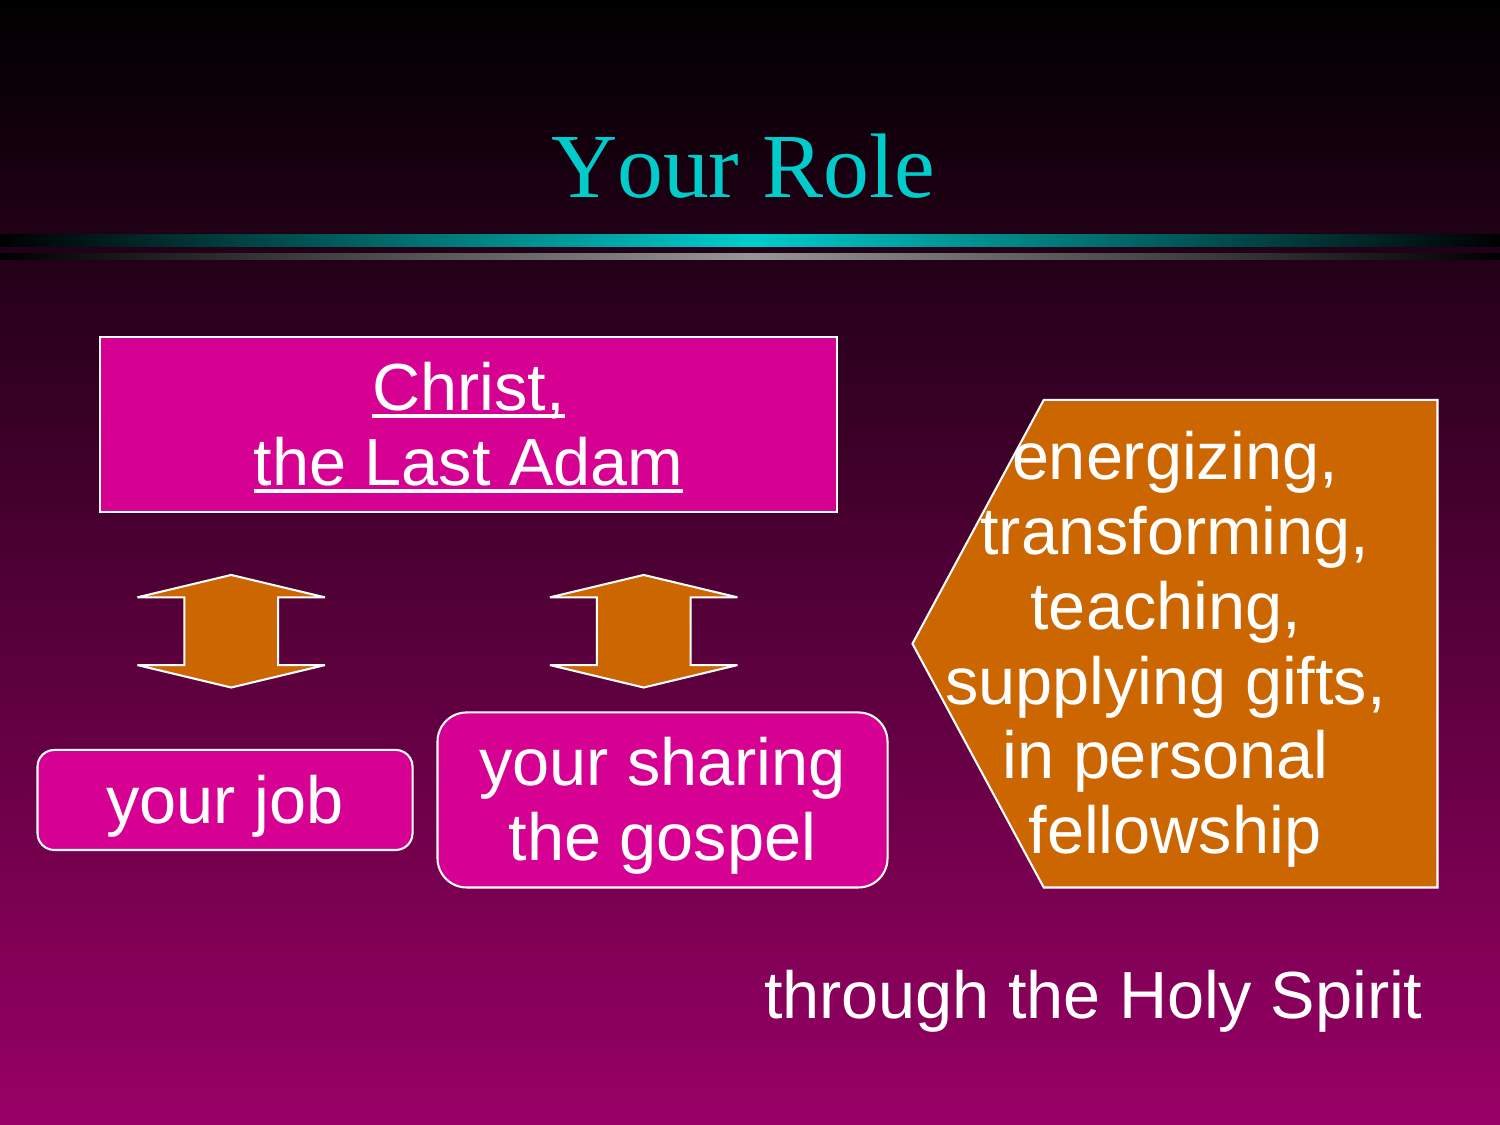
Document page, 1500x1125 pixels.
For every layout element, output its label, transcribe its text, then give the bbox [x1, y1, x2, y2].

text_box energizing, transforming, teaching, supplying gifts, in personal fellowship [912, 399, 1438, 888]
text_box [137, 574, 325, 688]
title Your Role [99, 37, 1388, 225]
text_box through the Holy Spirit [749, 949, 1439, 1041]
text_box [549, 574, 738, 688]
text_box your job [37, 749, 413, 850]
text_box Christ, the Last Adam [99, 337, 838, 513]
text_box your sharing the gospel [437, 712, 888, 888]
